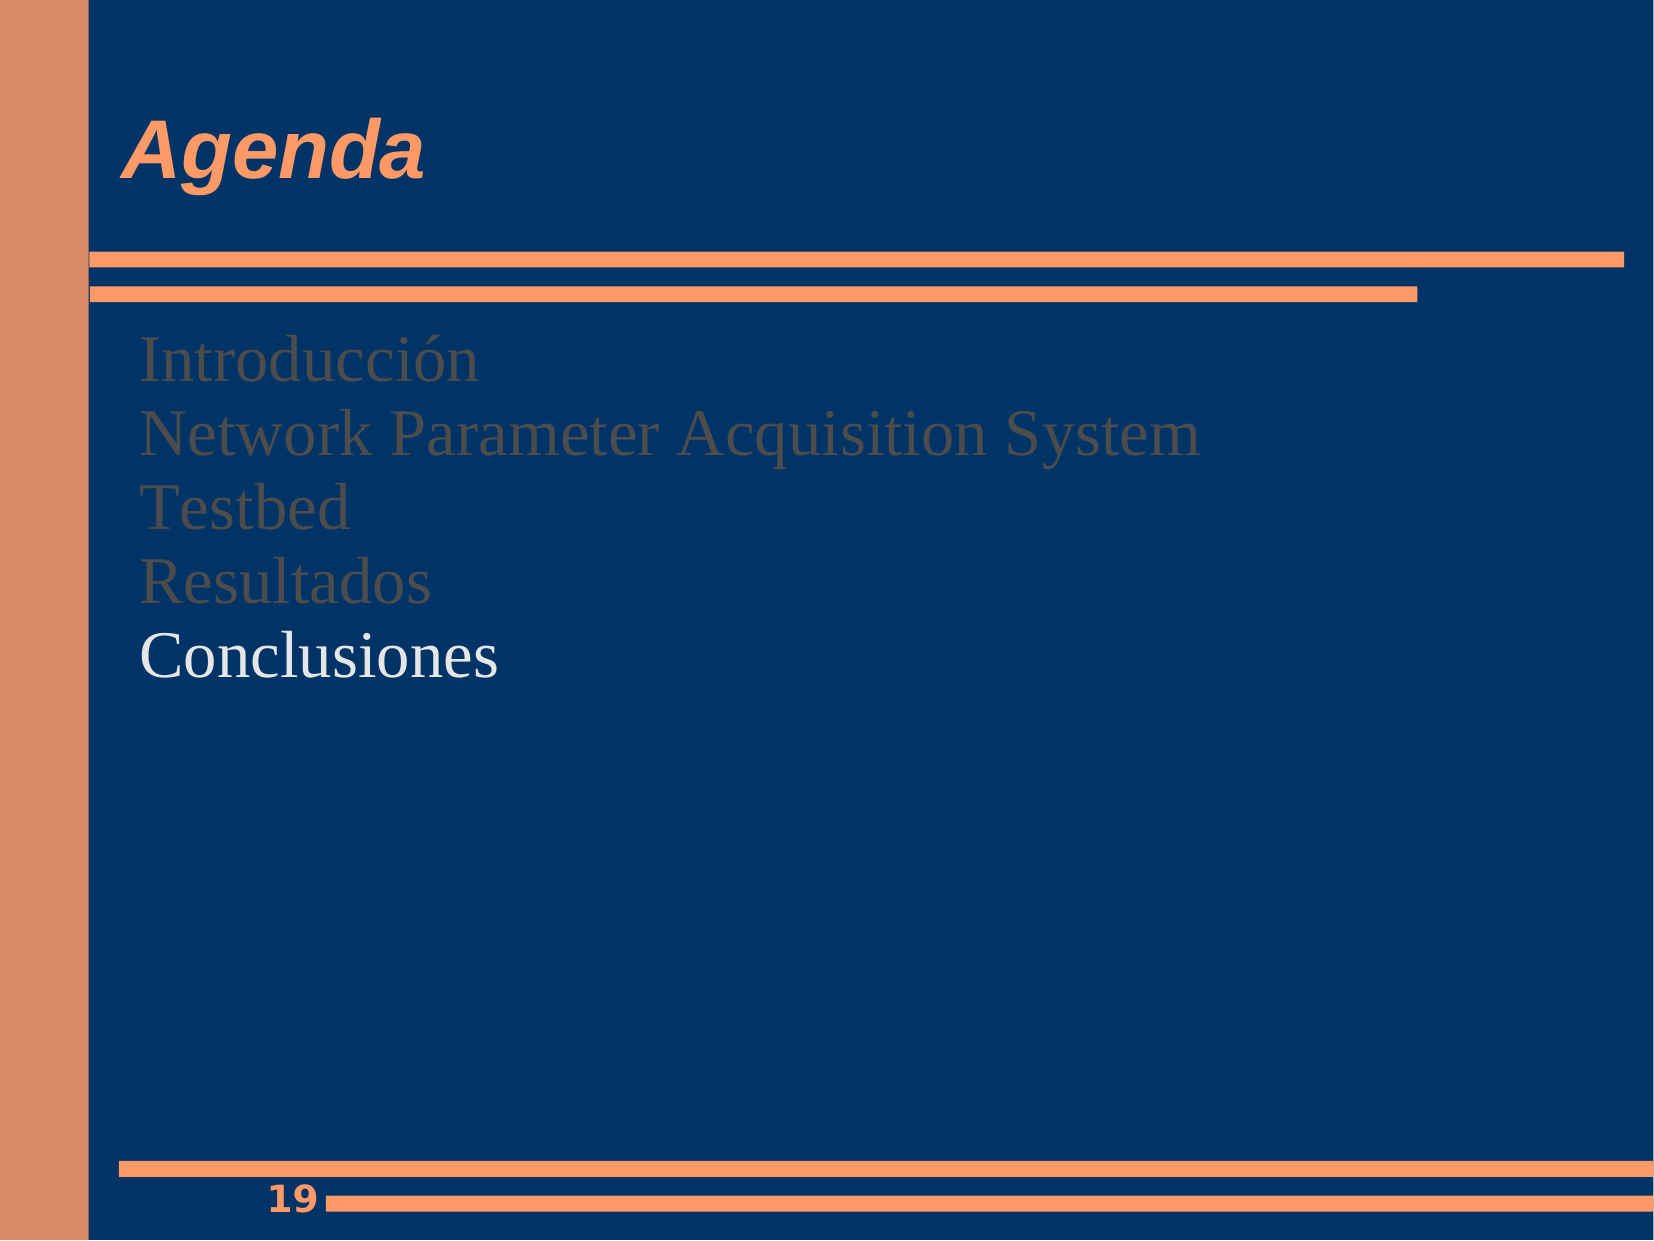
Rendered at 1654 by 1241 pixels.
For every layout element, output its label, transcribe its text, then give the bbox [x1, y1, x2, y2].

list Introducción Network Parameter Acquisition System Testbed Resultados Conclusiones [121, 322, 1561, 1141]
title Agenda [121, 46, 1534, 254]
